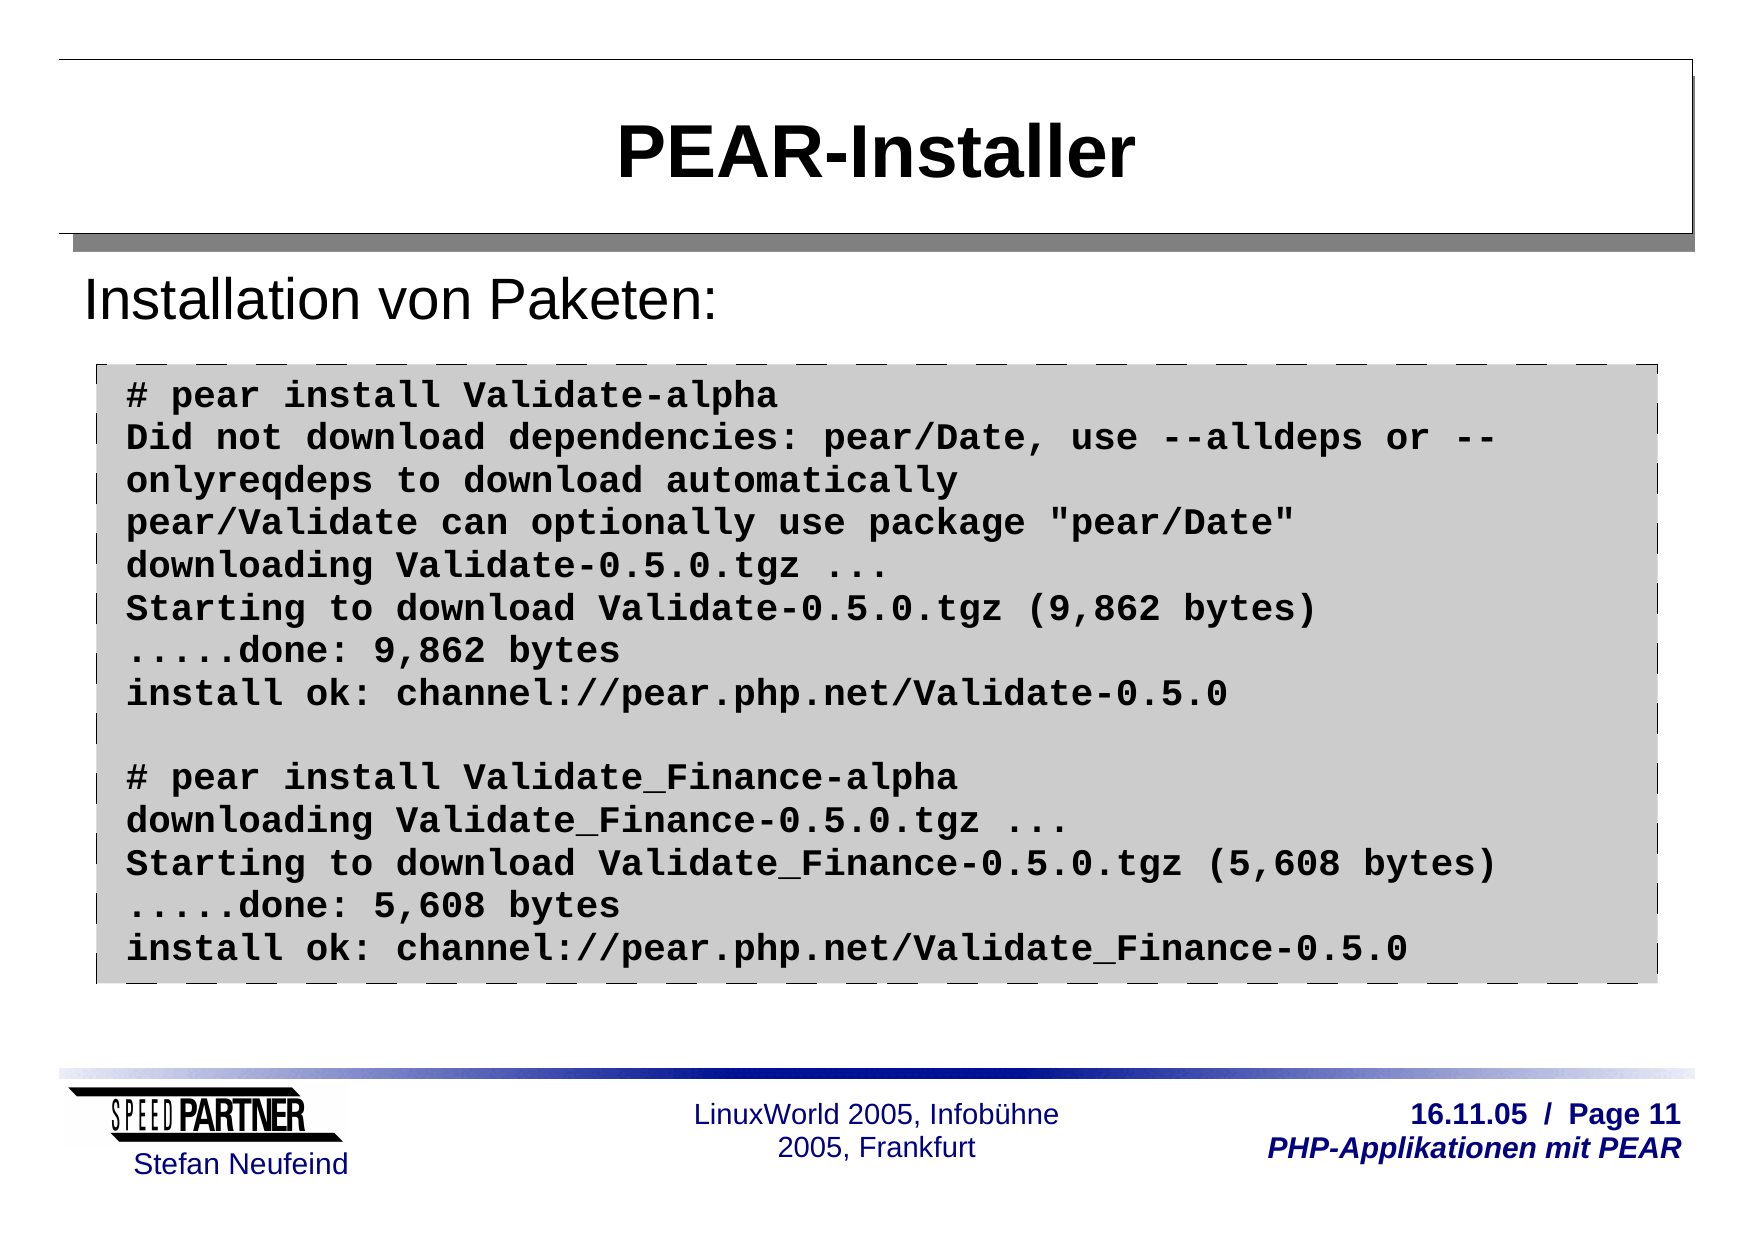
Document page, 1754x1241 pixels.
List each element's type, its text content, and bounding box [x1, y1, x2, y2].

list Installation von Paketen: [71, 266, 1695, 1049]
text_box # pear install Validate-alpha Did not download dependencies: pear/Date, use --alldeps or --onlyreqdeps to download automatically pear/Validate can optionally use package "pear/Date" downloading Validate-0.5.0.tgz ... Starting to download Validate-0.5.0.tgz (9,862 bytes) .....done: 9,862 bytes install ok: channel://pear.php.net/Validate-0.5.0 # pear install Validate_Finance-alpha downloading Validate_Finance-0.5.0.tgz ... Starting to download Validate_Finance-0.5.0.tgz (5,608 bytes) .....done: 5,608 bytes install ok: channel://pear.php.net/Validate_Finance-0.5.0 [96, 364, 1658, 984]
picture [64, 1082, 348, 1146]
picture [59, 1068, 1695, 1079]
title PEAR-Installer [59, 59, 1695, 244]
